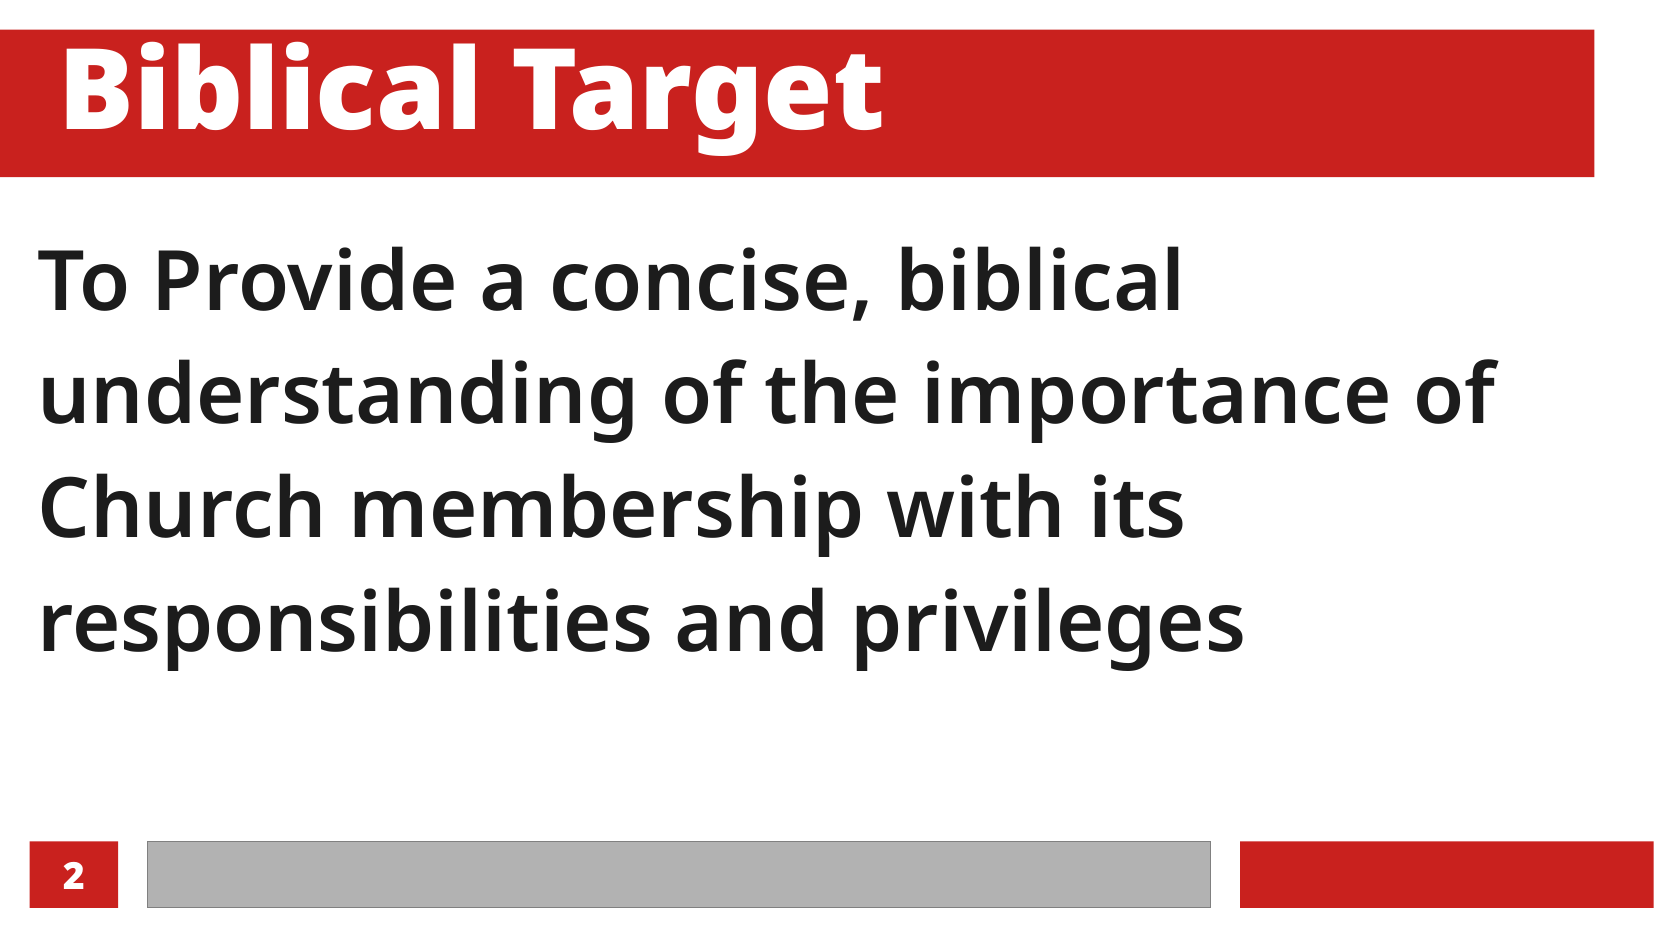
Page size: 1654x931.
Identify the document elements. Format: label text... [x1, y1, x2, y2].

title Biblical Target [59, 44, 1595, 163]
list To Provide a concise, biblical understanding of the importance of Church membership with its responsibilities and privileges [37, 221, 1613, 826]
